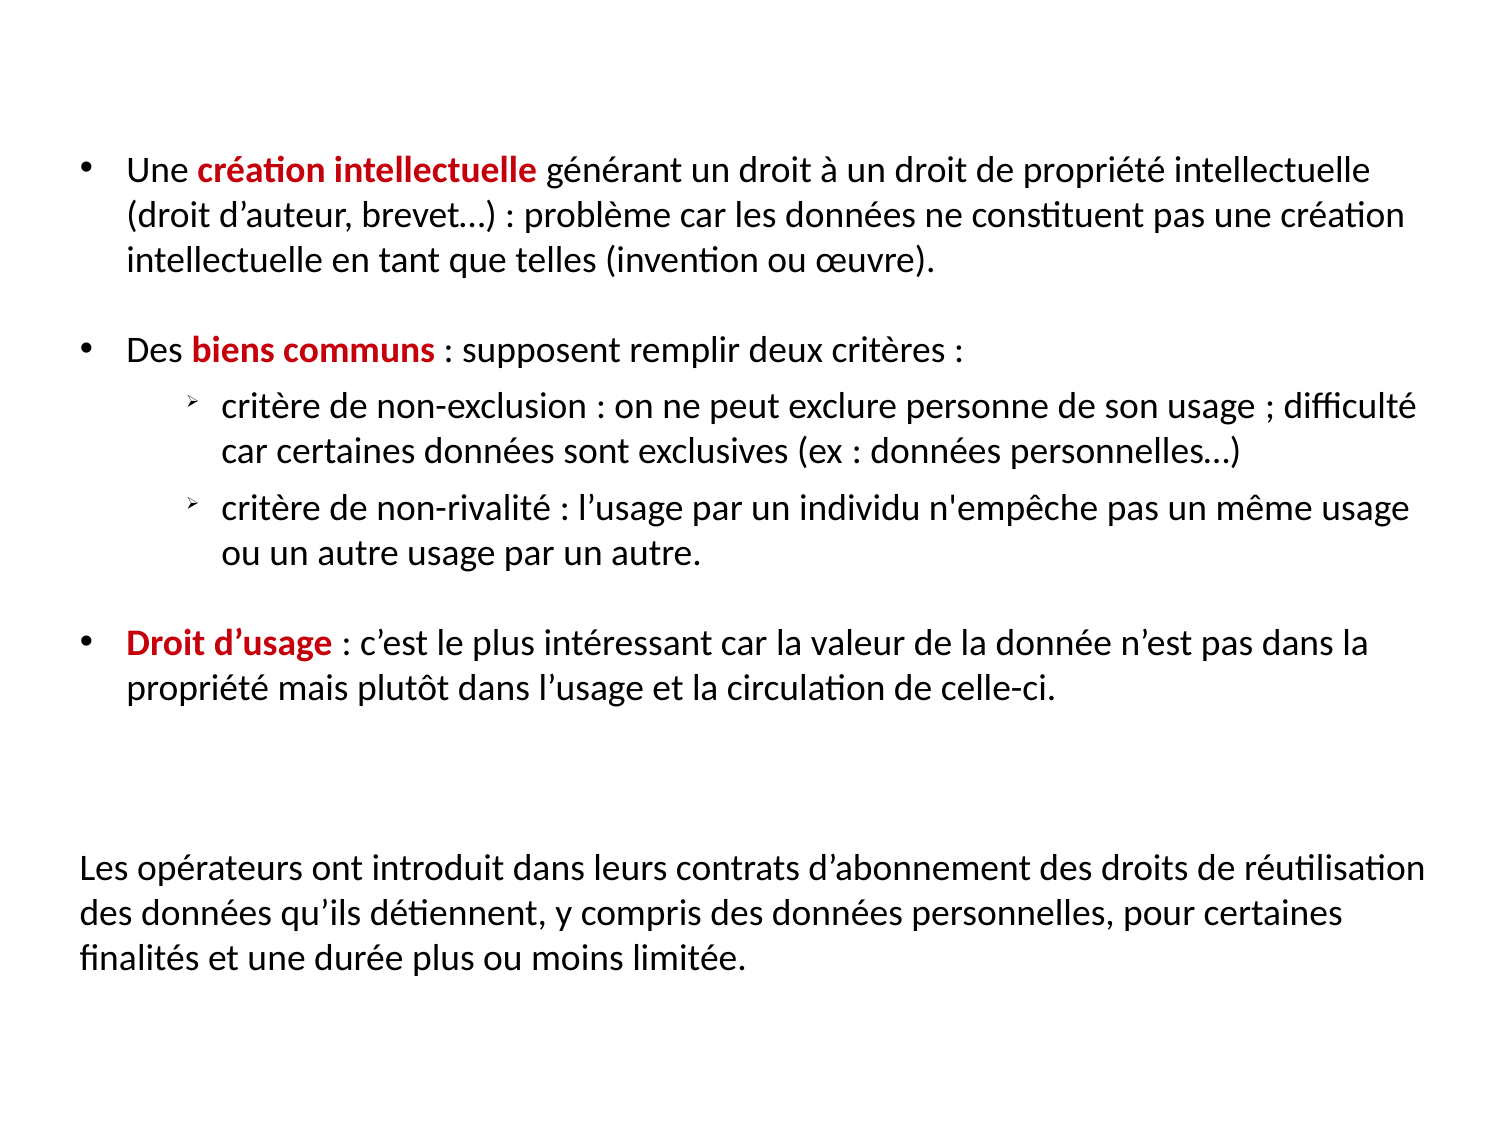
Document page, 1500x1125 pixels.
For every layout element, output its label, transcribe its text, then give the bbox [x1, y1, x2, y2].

text_box Une création intellectuelle générant un droit à un droit de propriété intellectuelle (droit d’auteur, brevet…) : problème car les données ne constituent pas une création intellectuelle en tant que telles (invention ou œuvre). Des biens communs : supposent remplir deux critères : critère de non-exclusion : on ne peut exclure personne de son usage ; difficulté car certaines données sont exclusives (ex : données personnelles…) critère de non-rivalité : l’usage par un individu n'empêche pas un même usage ou un autre usage par un autre. Droit d’usage : c’est le plus intéressant car la valeur de la donnée n’est pas dans la propriété mais plutôt dans l’usage et la circulation de celle-ci. Les opérateurs ont introduit dans leurs contrats d’abonnement des droits de réutilisation des données qu’ils détiennent, y compris des données personnelles, pour certaines finalités et une durée plus ou moins limitée. [64, 137, 1447, 1125]
